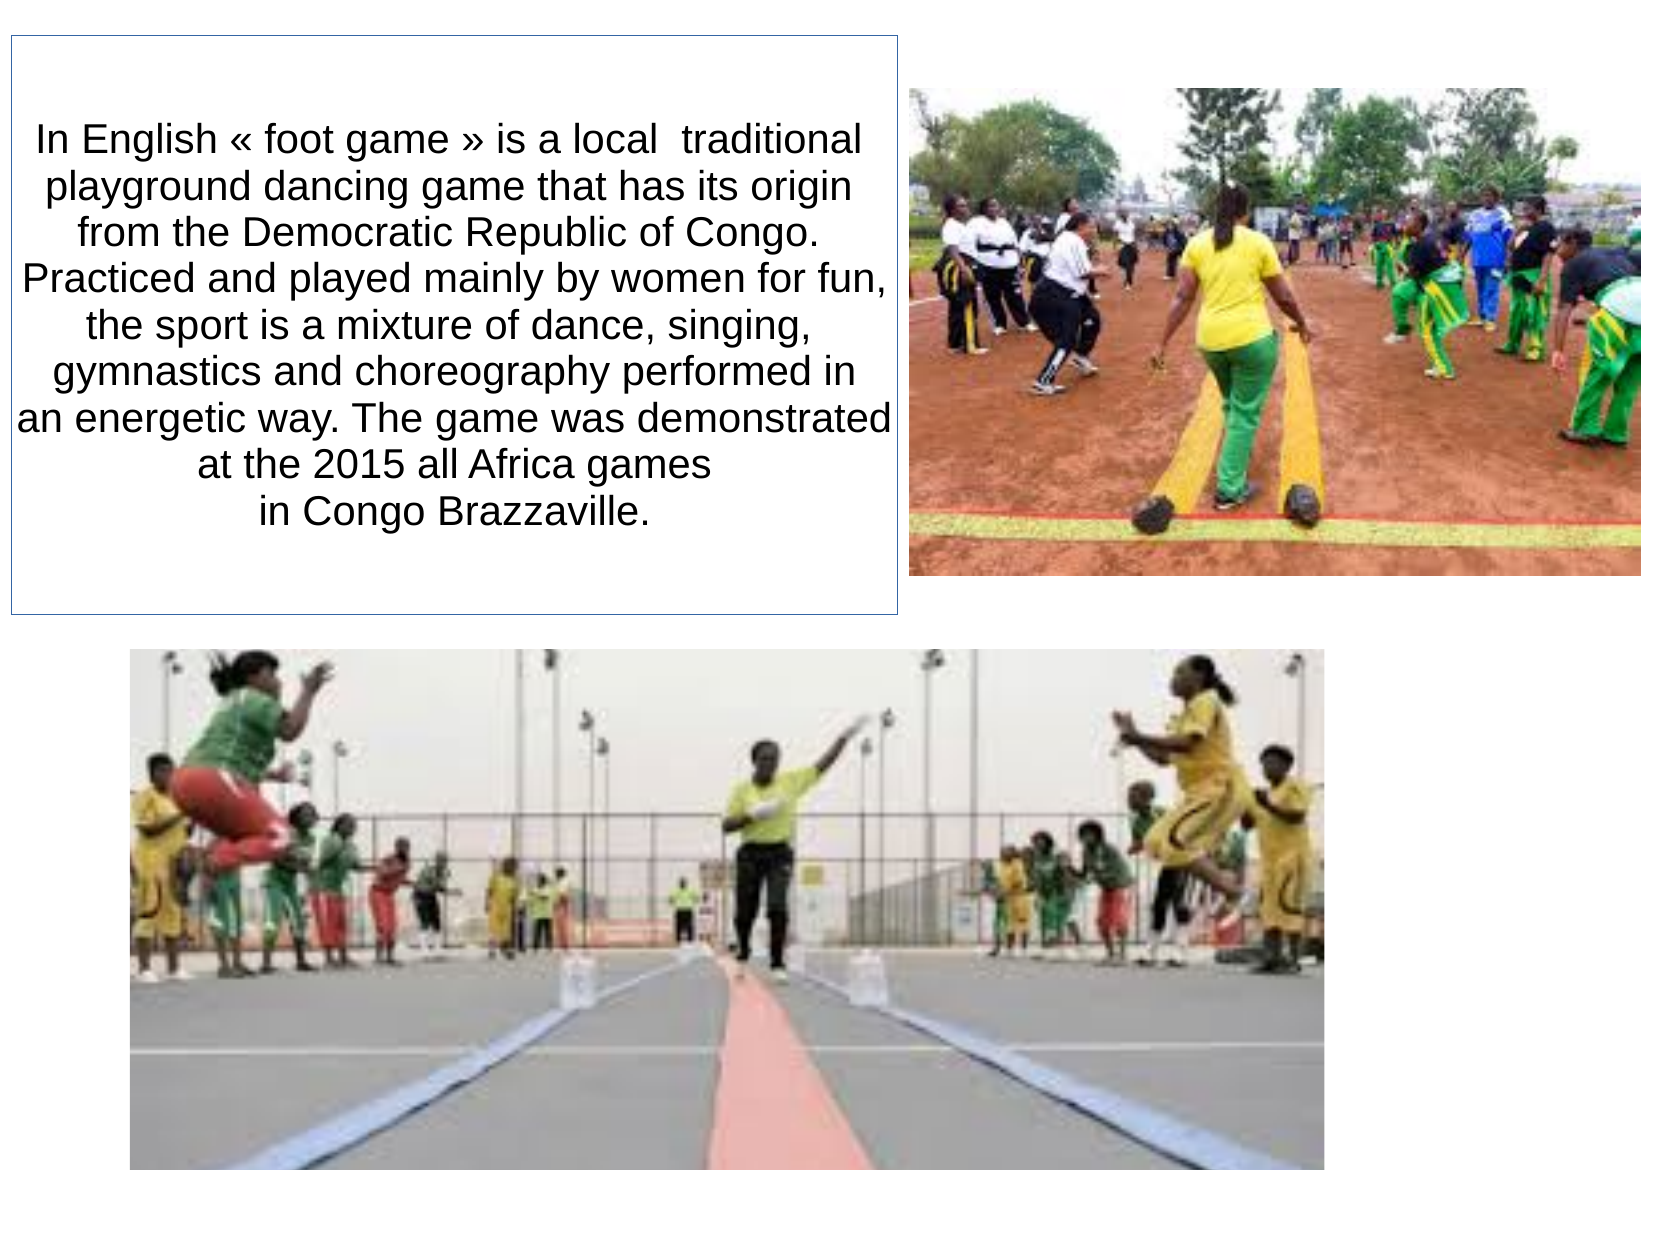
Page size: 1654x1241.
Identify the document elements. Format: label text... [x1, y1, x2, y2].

picture [129, 649, 1325, 1170]
picture [909, 88, 1641, 576]
text_box In English « foot game » is a local traditional playground dancing game that has its origin from the Democratic Republic of Congo. Practiced and played mainly by women for fun, the sport is a mixture of dance, singing, gymnastics and choreography performed in an energetic way. The game was demonstrated at the 2015 all Africa games in Congo Brazzaville. [11, 35, 898, 615]
